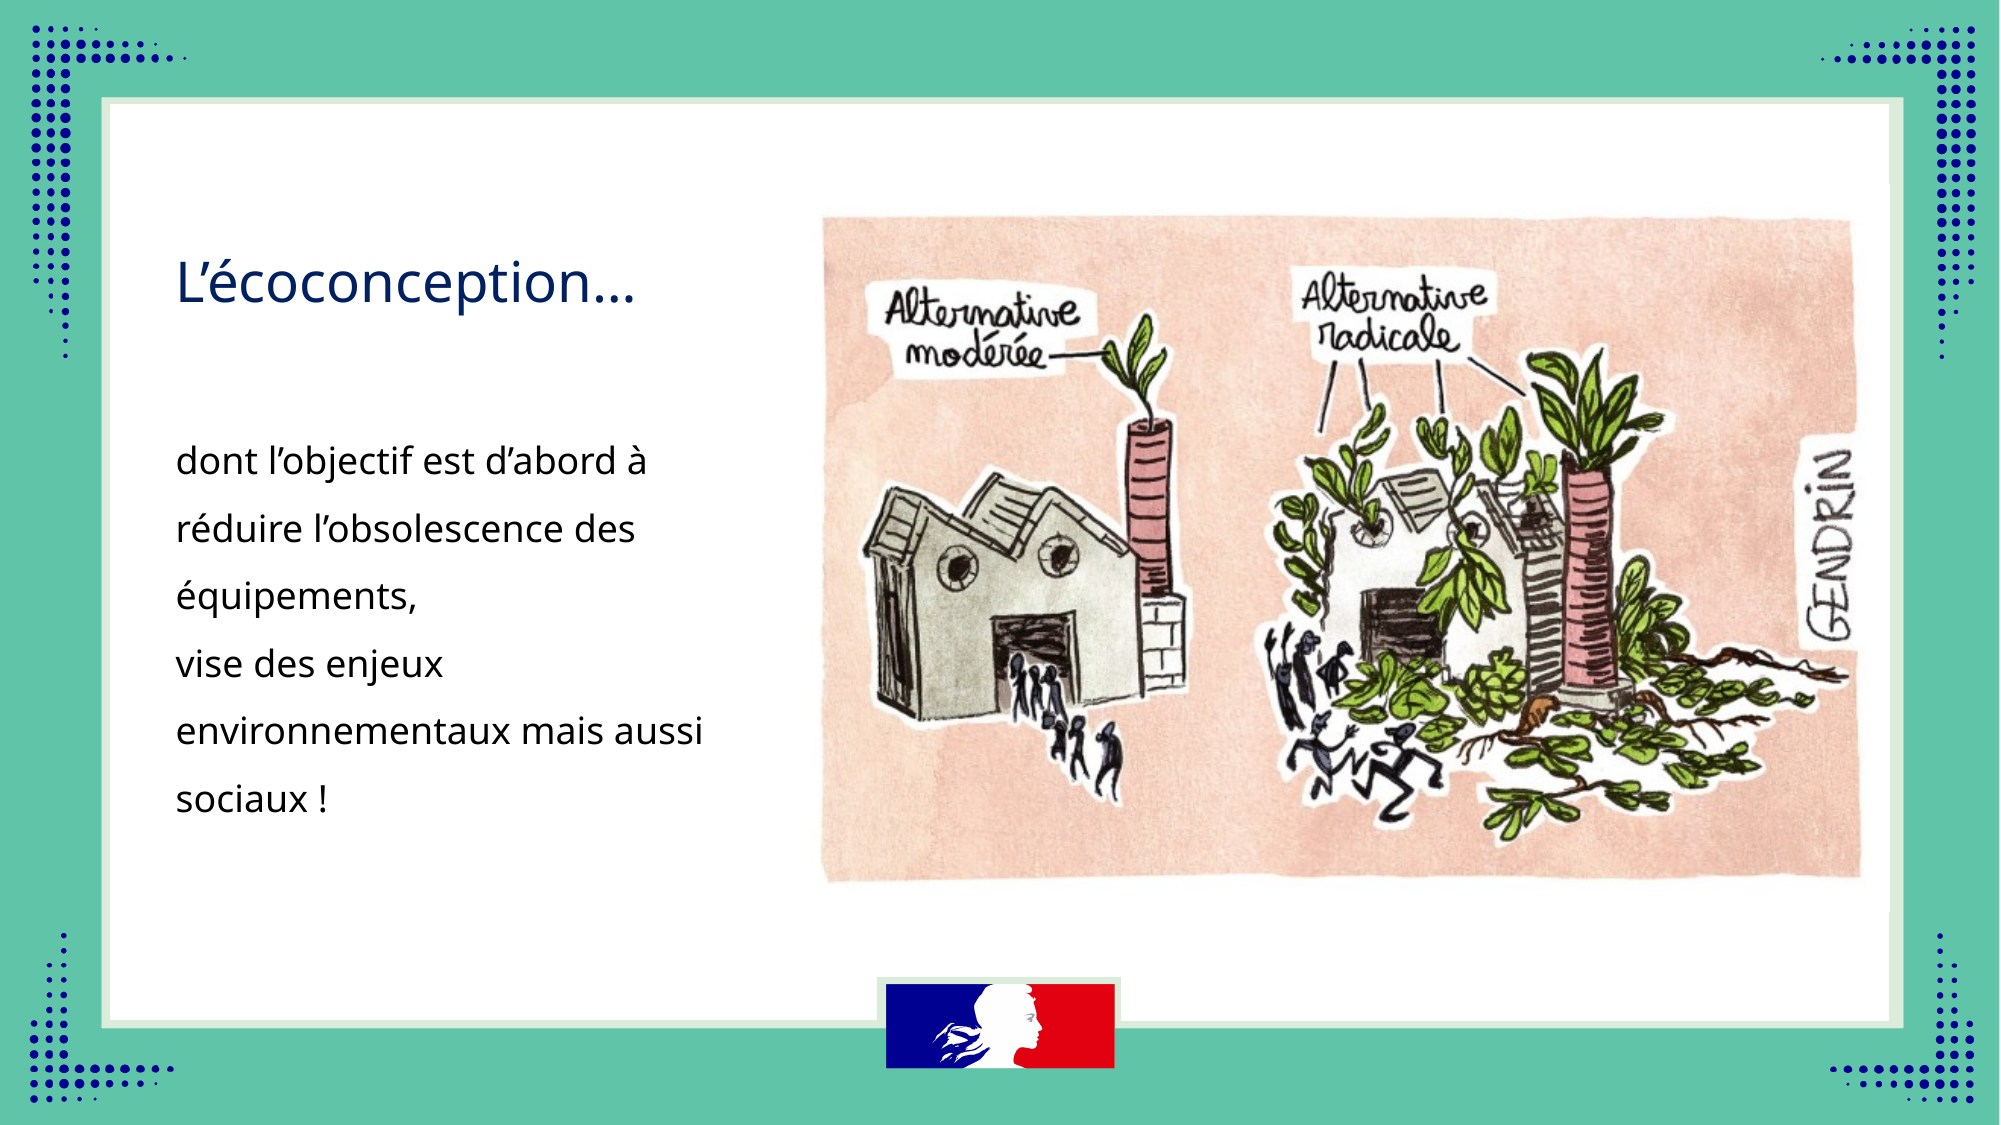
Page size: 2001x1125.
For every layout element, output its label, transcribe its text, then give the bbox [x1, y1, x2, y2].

text_box L’écoconception… dont l’objectif est d’abord à réduire l’obsolescence des équipements, vise des enjeux environnementaux mais aussi sociaux ! [160, 204, 766, 830]
picture [0, 0, 2000, 1125]
